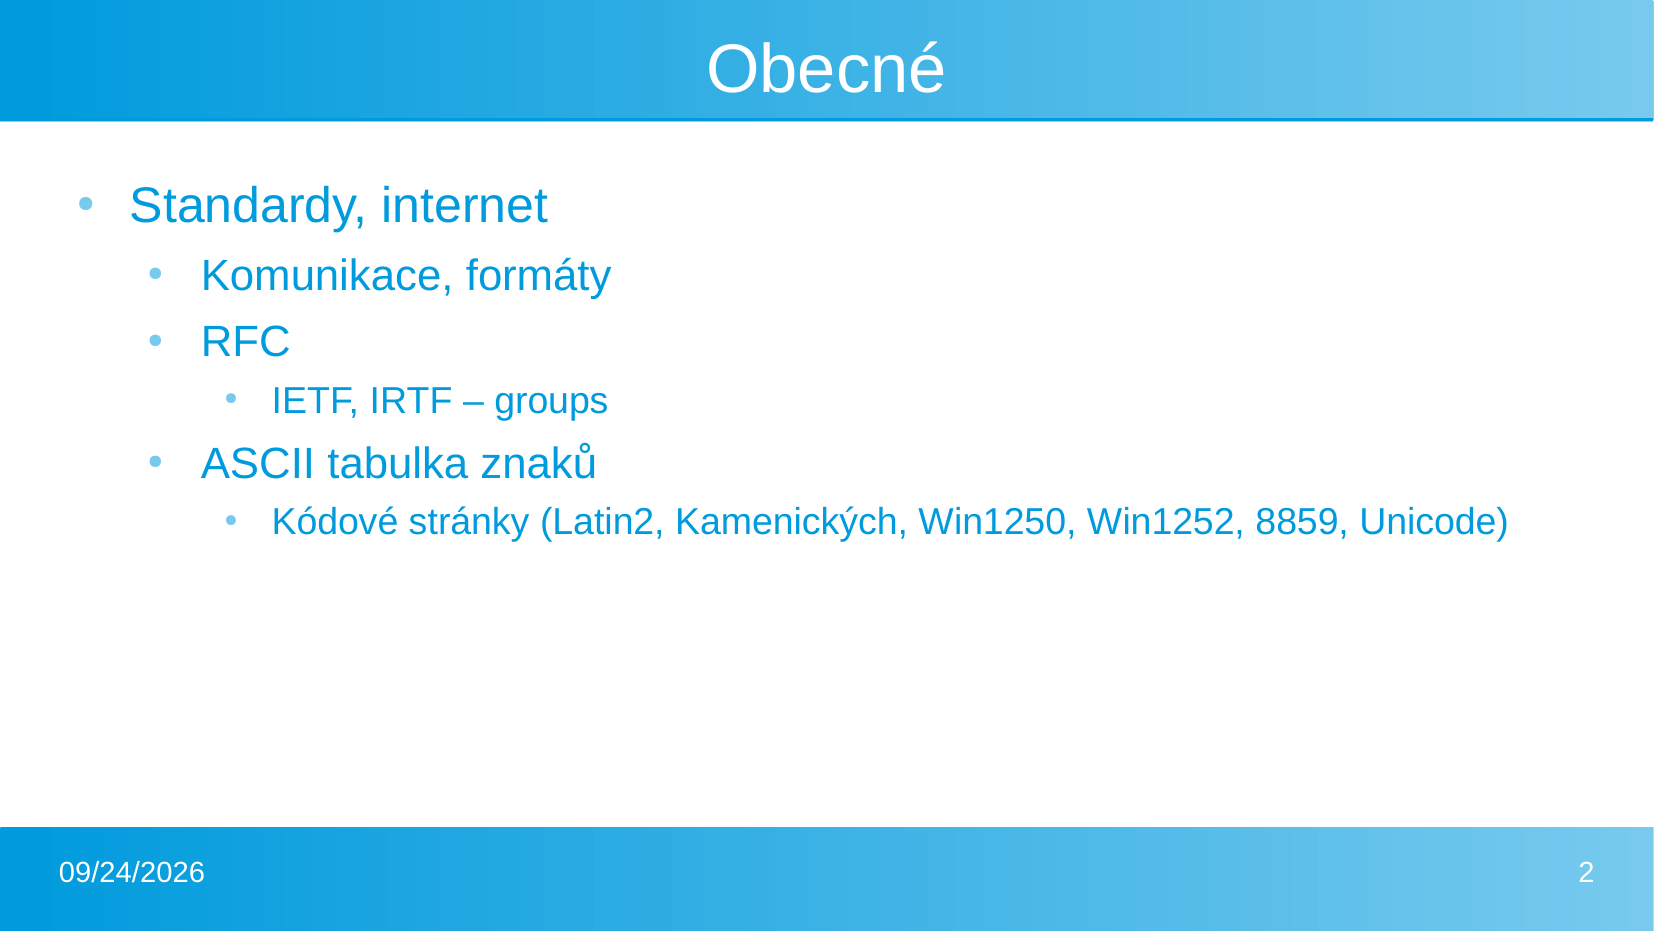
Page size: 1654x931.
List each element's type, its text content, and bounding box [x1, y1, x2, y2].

list Standardy, internet Komunikace, formáty RFC IETF, IRTF – groups ASCII tabulka znaků Kódové stránky (Latin2, Kamenických, Win1250, Win1252, 8859, Unicode) [59, 177, 1595, 768]
title Obecné [59, 29, 1595, 108]
